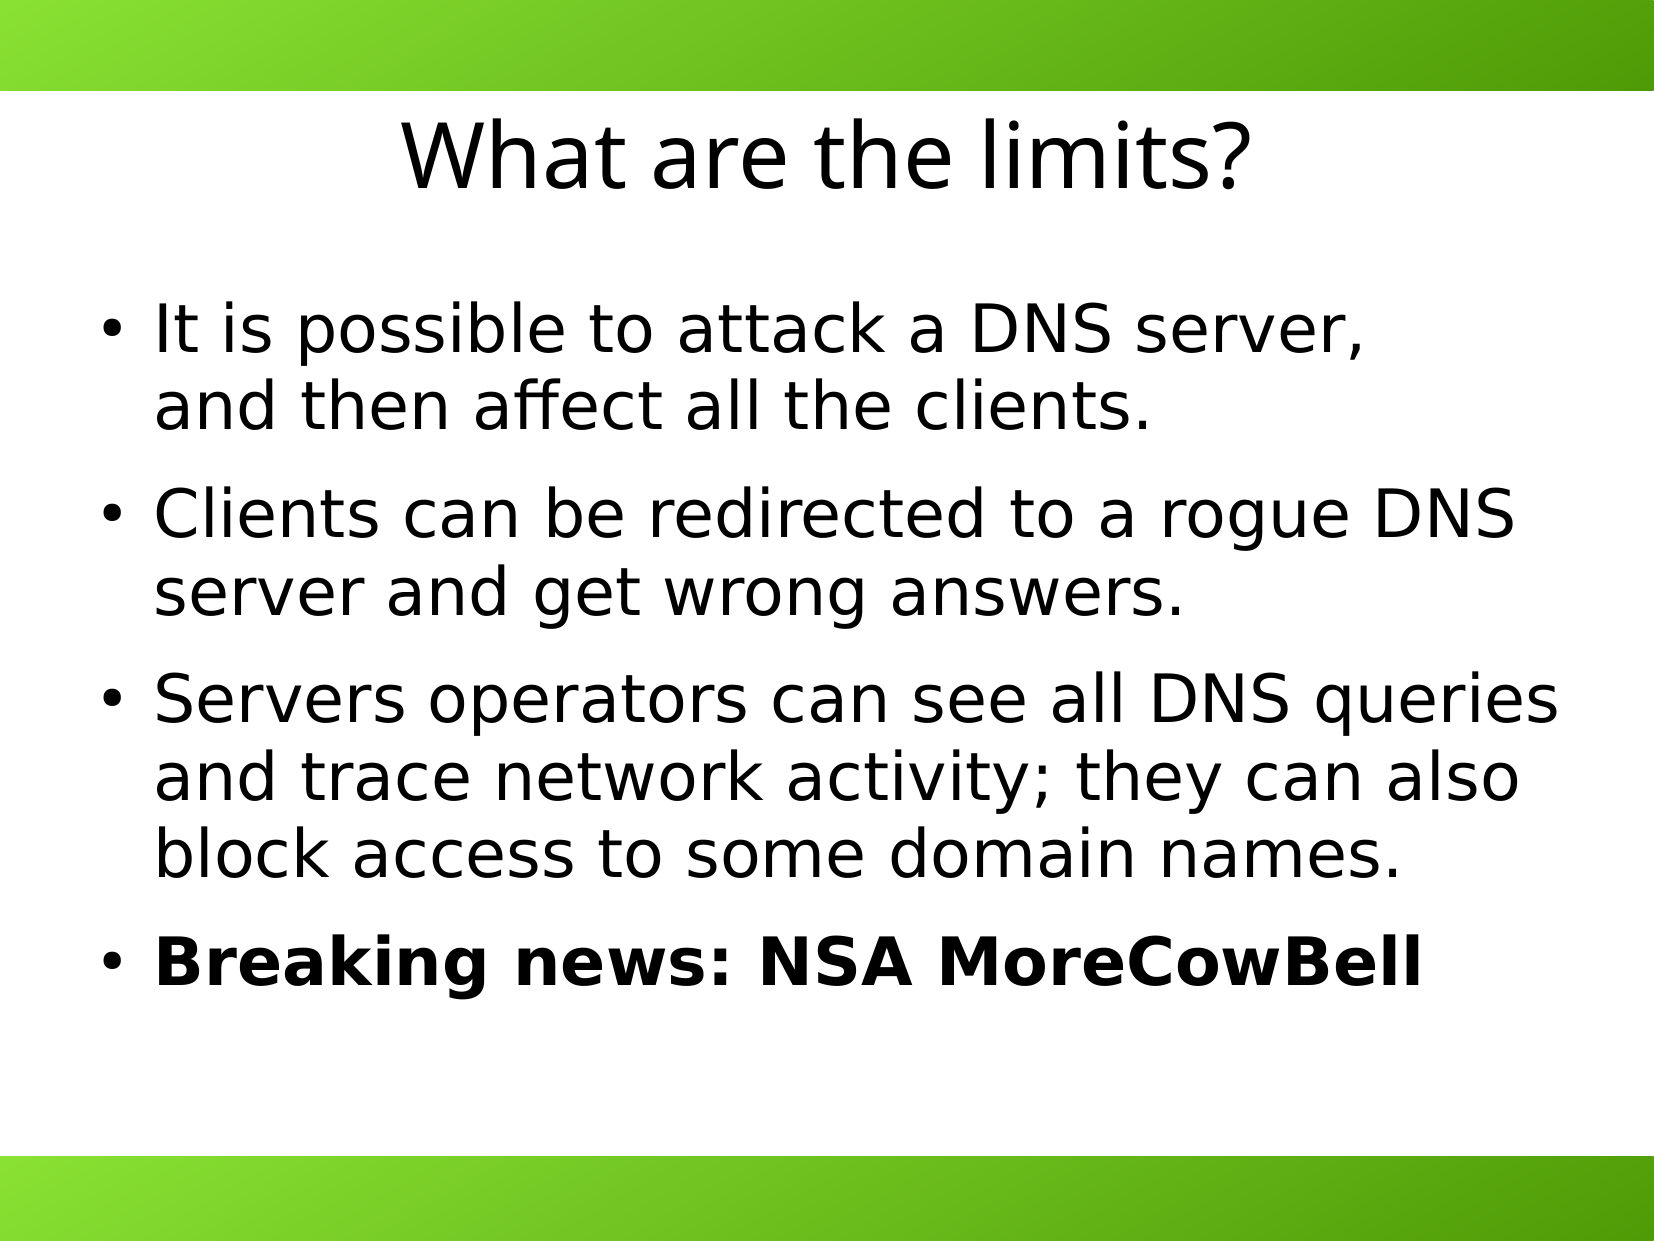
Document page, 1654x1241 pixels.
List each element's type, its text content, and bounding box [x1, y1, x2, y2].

title What are the limits? [82, 49, 1571, 257]
list It is possible to attack a DNS server, and then affect all the clients. Clients can be redirected to a rogue DNS server and get wrong answers. Servers operators can see all DNS queries and trace network activity; they can also block access to some domain names. Breaking news: NSA MoreCowBell [82, 290, 1571, 1010]
